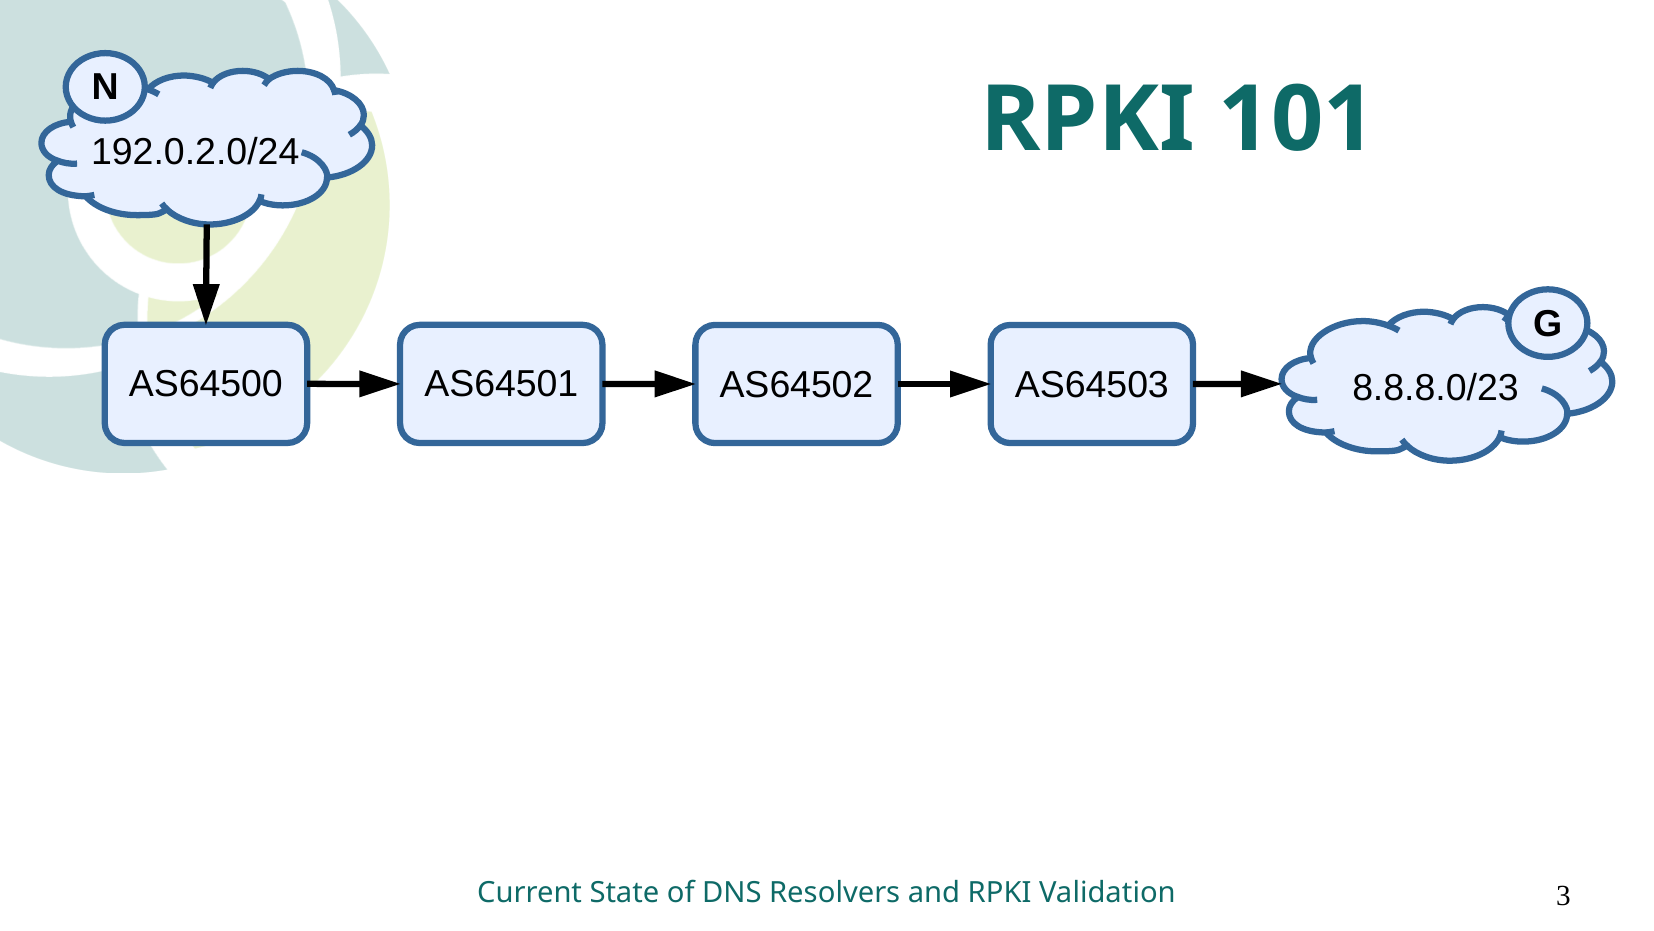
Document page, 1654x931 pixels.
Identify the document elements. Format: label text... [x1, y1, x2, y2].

title RPKI 101 [82, 37, 1571, 193]
text_box G [1508, 289, 1588, 357]
text_box AS64501 [400, 324, 603, 444]
text_box 8.8.8.0/23 [1281, 307, 1613, 461]
text_box AS64500 [104, 324, 308, 443]
text_box AS64502 [695, 324, 898, 444]
text_box AS64503 [990, 324, 1194, 444]
text_box 192.0.2.0/24 [41, 70, 373, 225]
text_box N [65, 53, 145, 121]
